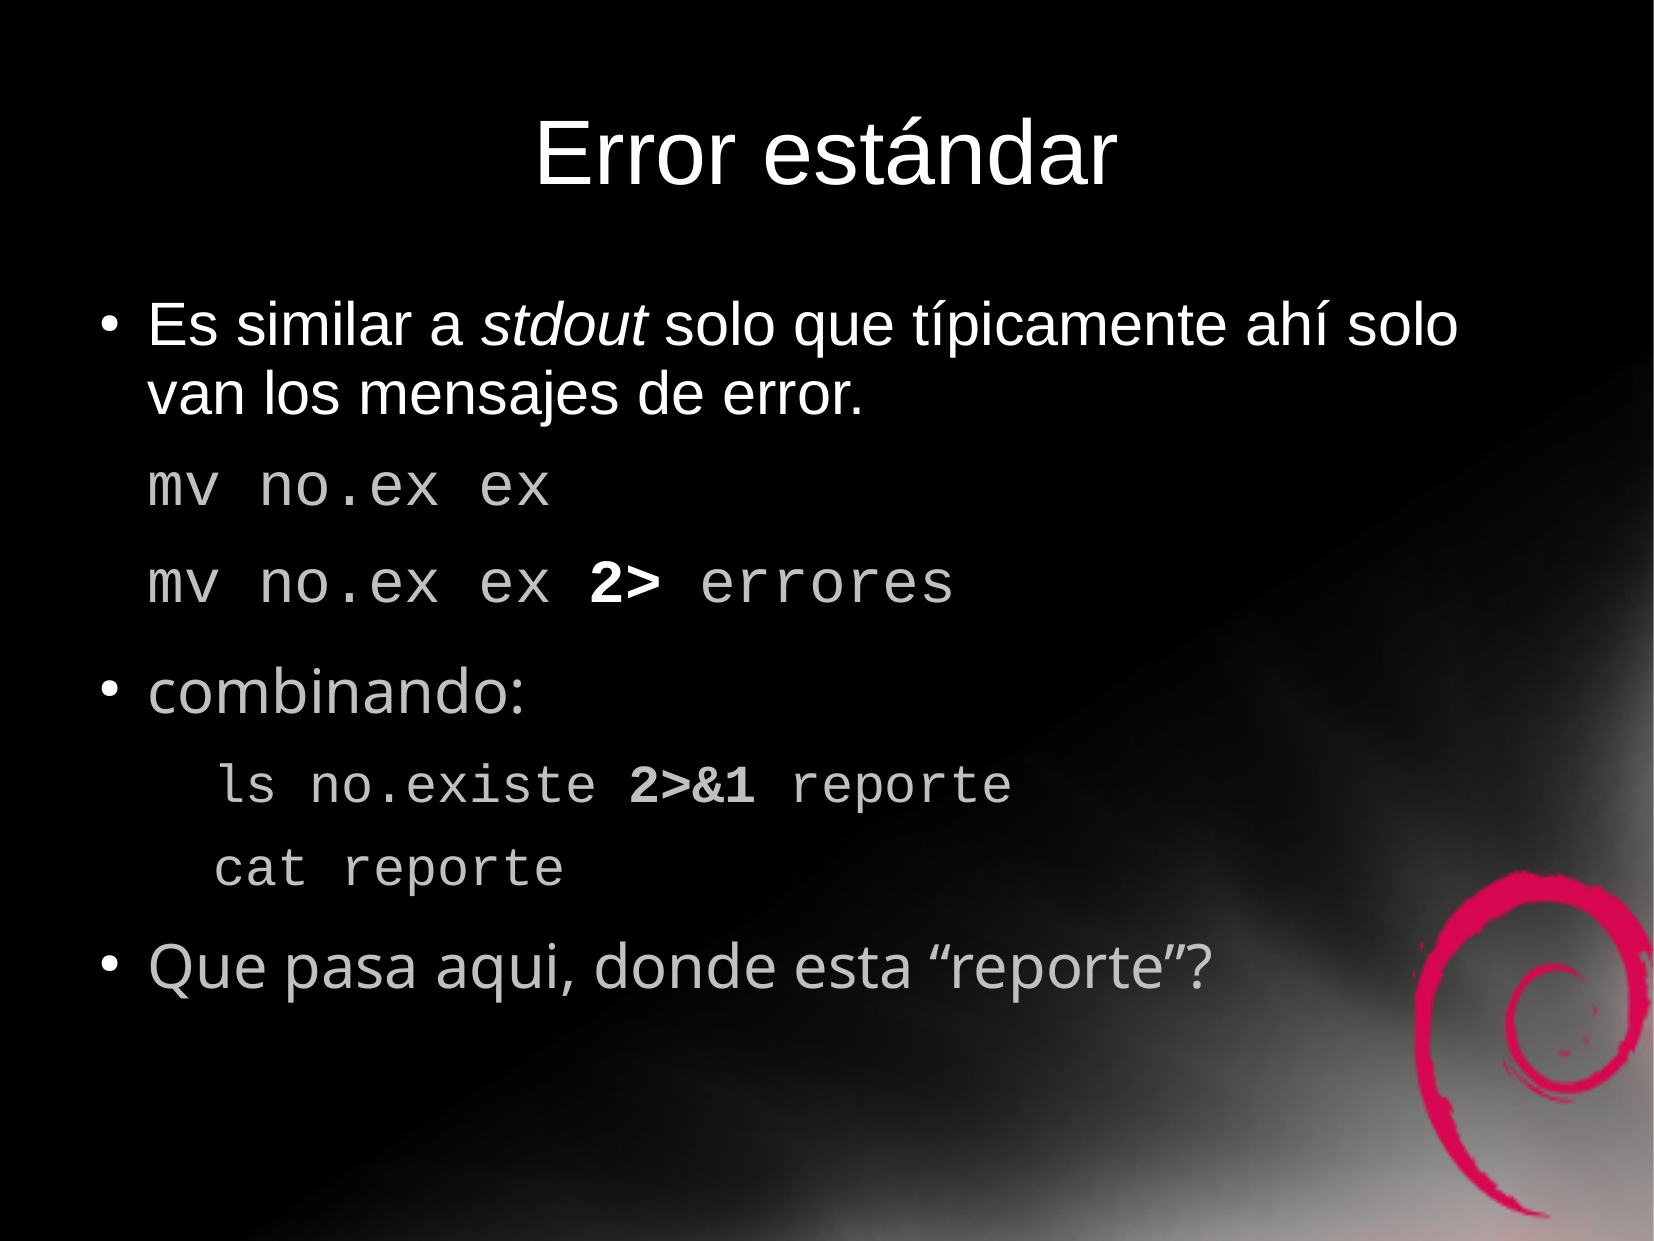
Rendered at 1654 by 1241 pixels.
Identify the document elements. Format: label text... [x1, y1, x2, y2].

list Es similar a stdout solo que típicamente ahí solo van los mensajes de error. mv no.ex ex mv no.ex ex 2> errores combinando: ls no.existe 2>&1 reporte cat reporte Que pasa aqui, donde esta “reporte”? [82, 290, 1571, 1010]
picture [0, 0, 1654, 1241]
title Error estándar [82, 49, 1571, 257]
